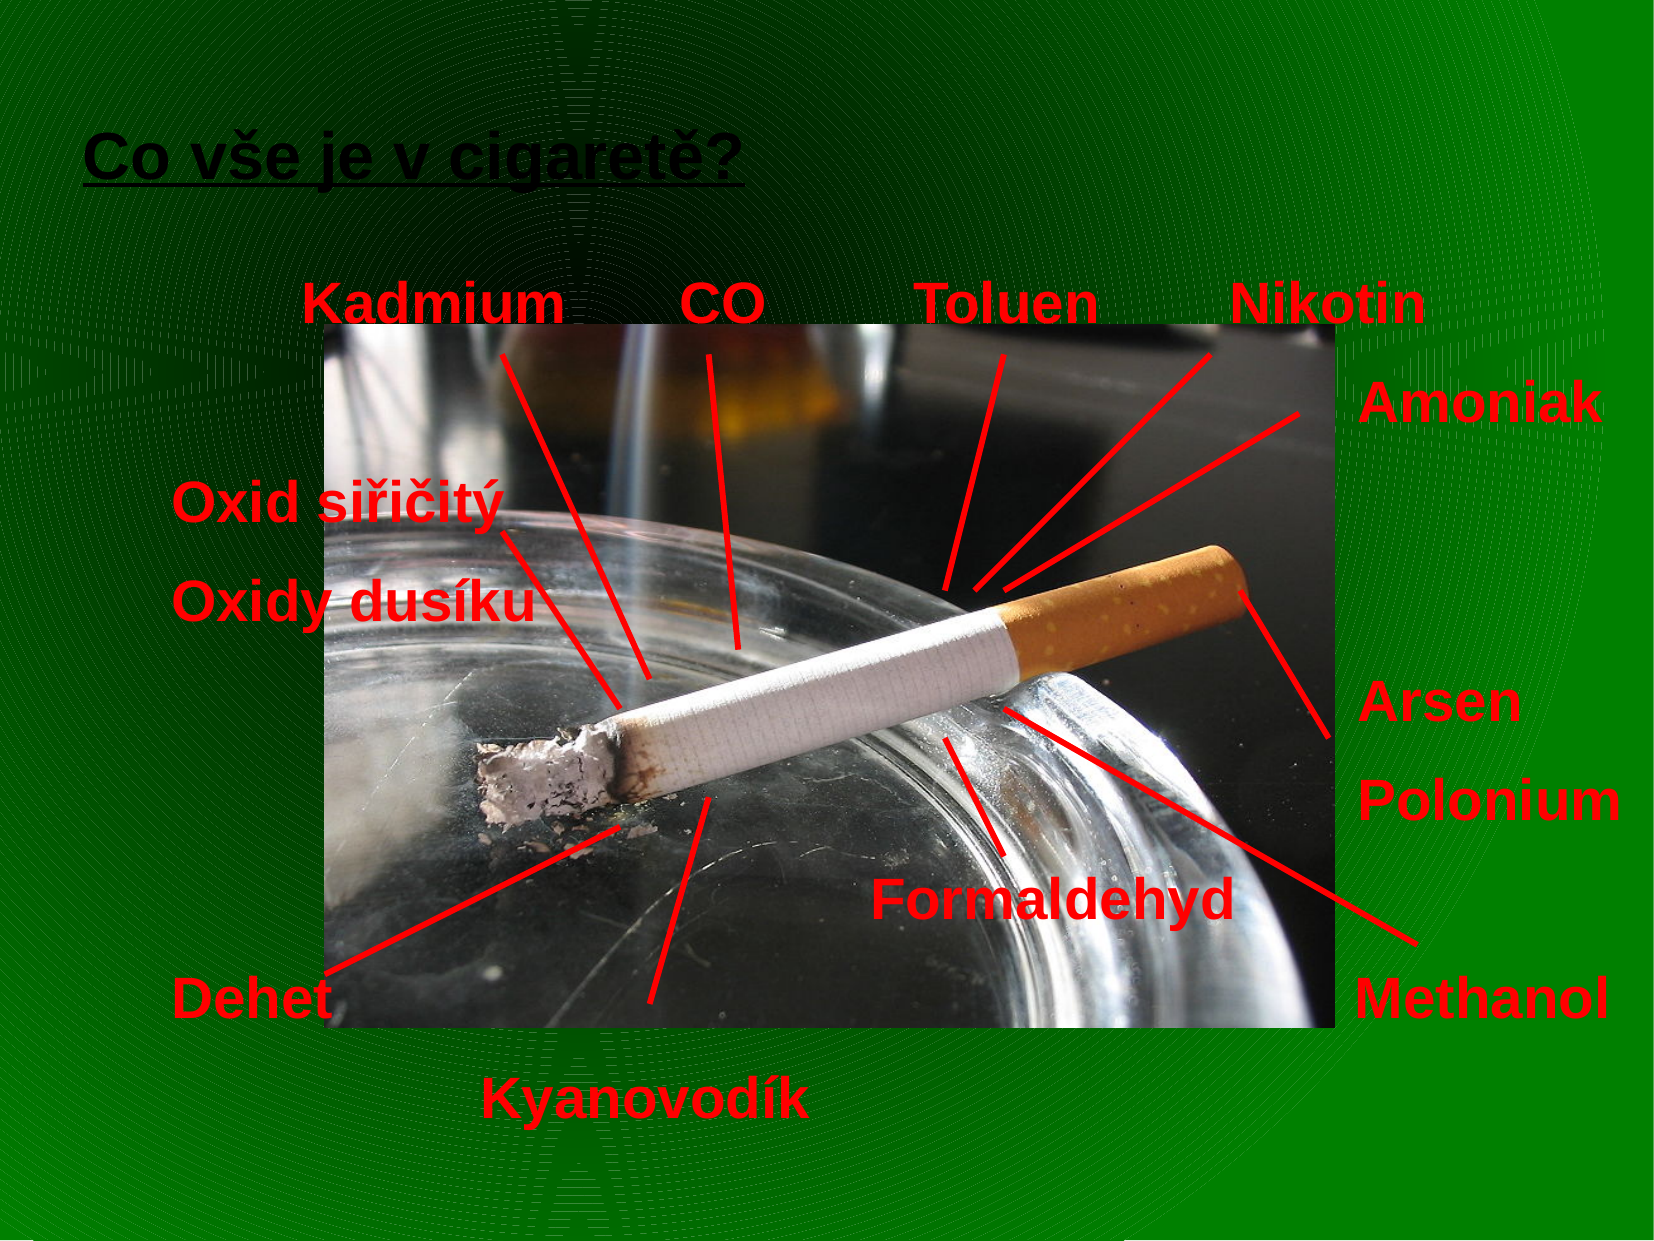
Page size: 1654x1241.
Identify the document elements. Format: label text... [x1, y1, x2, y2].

list Kadmium CO Toluen Nikotin Amoniak Oxid siřičitý Oxidy dusíku Arsen Polonium Formaldehyd Dehet Methanol Kyanovodík [82, 265, 1625, 1241]
title Co vše je v cigaretě? [82, 49, 1571, 257]
